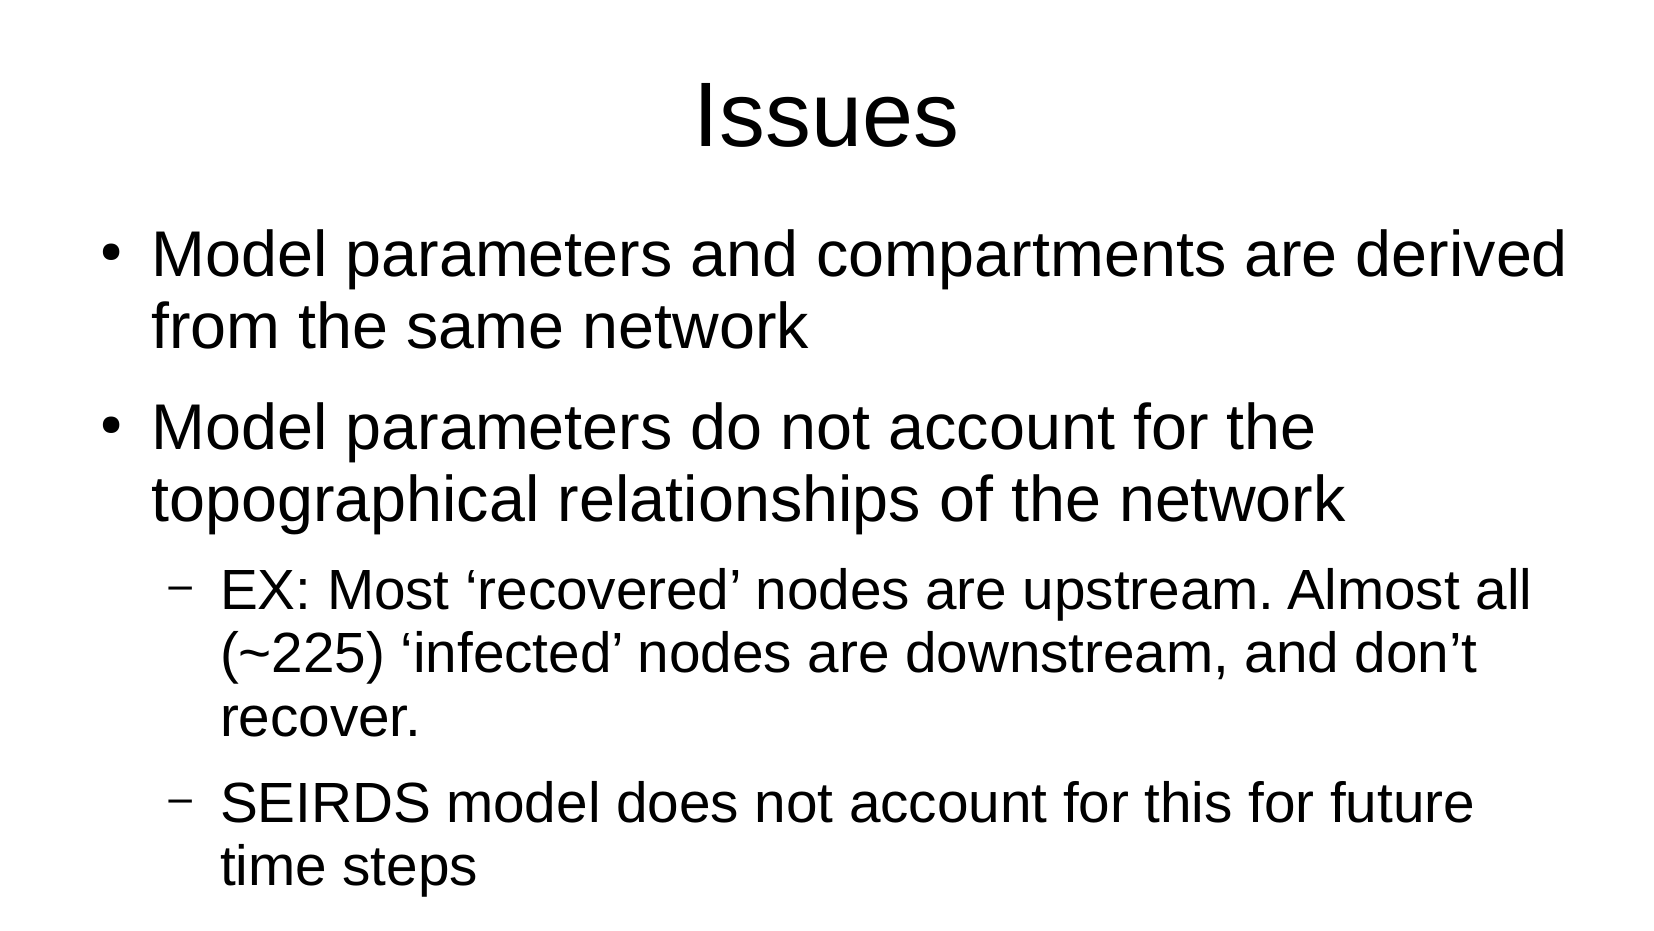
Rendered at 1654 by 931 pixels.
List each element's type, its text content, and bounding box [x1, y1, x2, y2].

list Model parameters and compartments are derived from the same network Model parameters do not account for the topographical relationships of the network EX: Most ‘recovered’ nodes are upstream. Almost all (~225) ‘infected’ nodes are downstream, and don’t recover. SEIRDS model does not account for this for future time steps [82, 217, 1571, 901]
title Issues [82, 37, 1571, 193]
